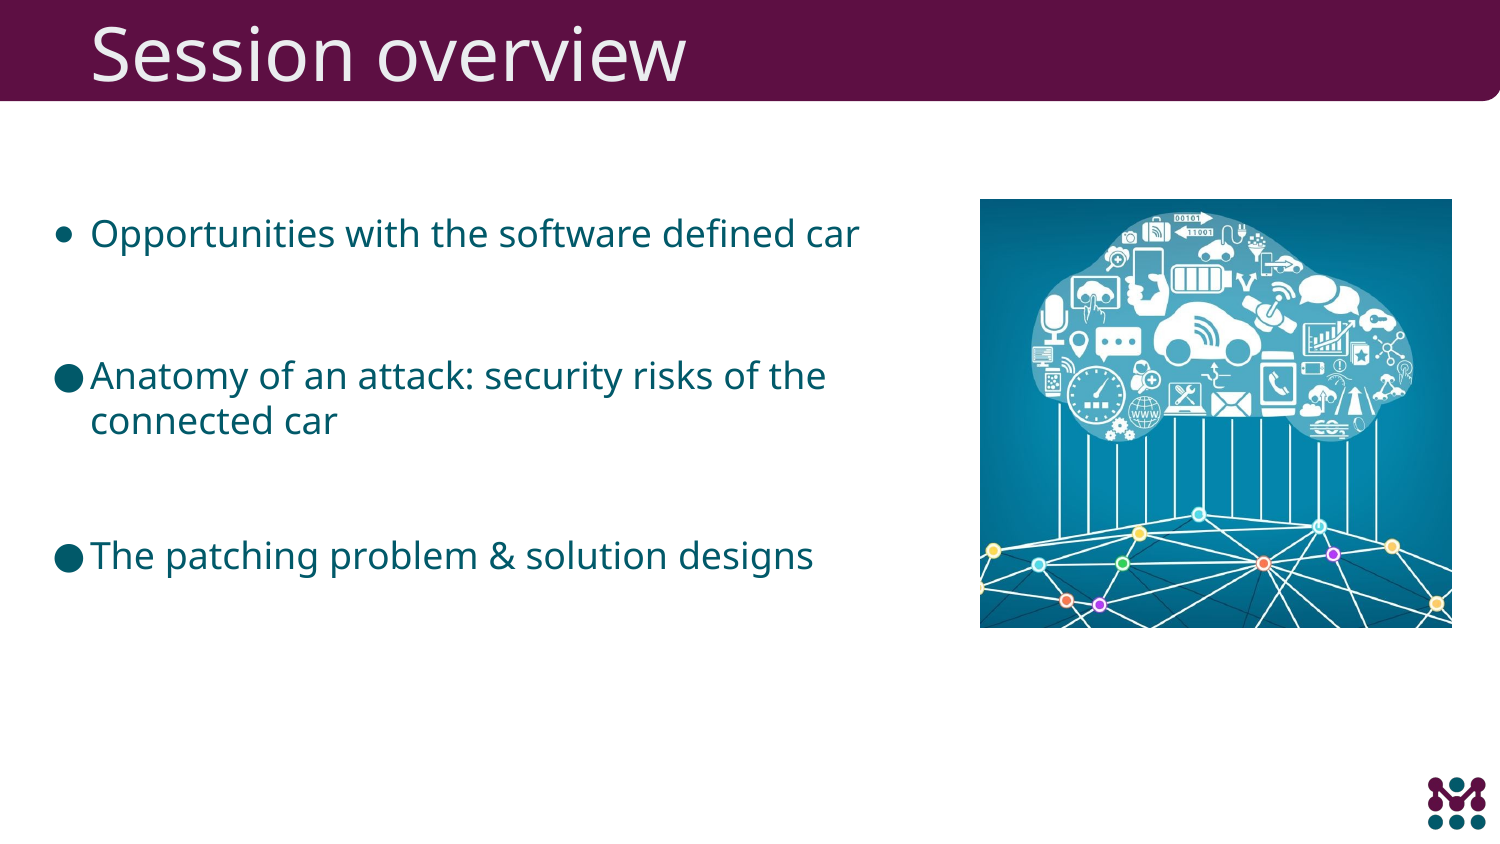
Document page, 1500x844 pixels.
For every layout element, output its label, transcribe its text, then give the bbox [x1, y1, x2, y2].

picture [980, 212, 1452, 628]
picture [1413, 762, 1500, 844]
title Session overview [75, 0, 1425, 112]
list Opportunities with the software defined car Anatomy of an attack: security risks of the connected car The patching problem & solution designs [0, 188, 882, 681]
